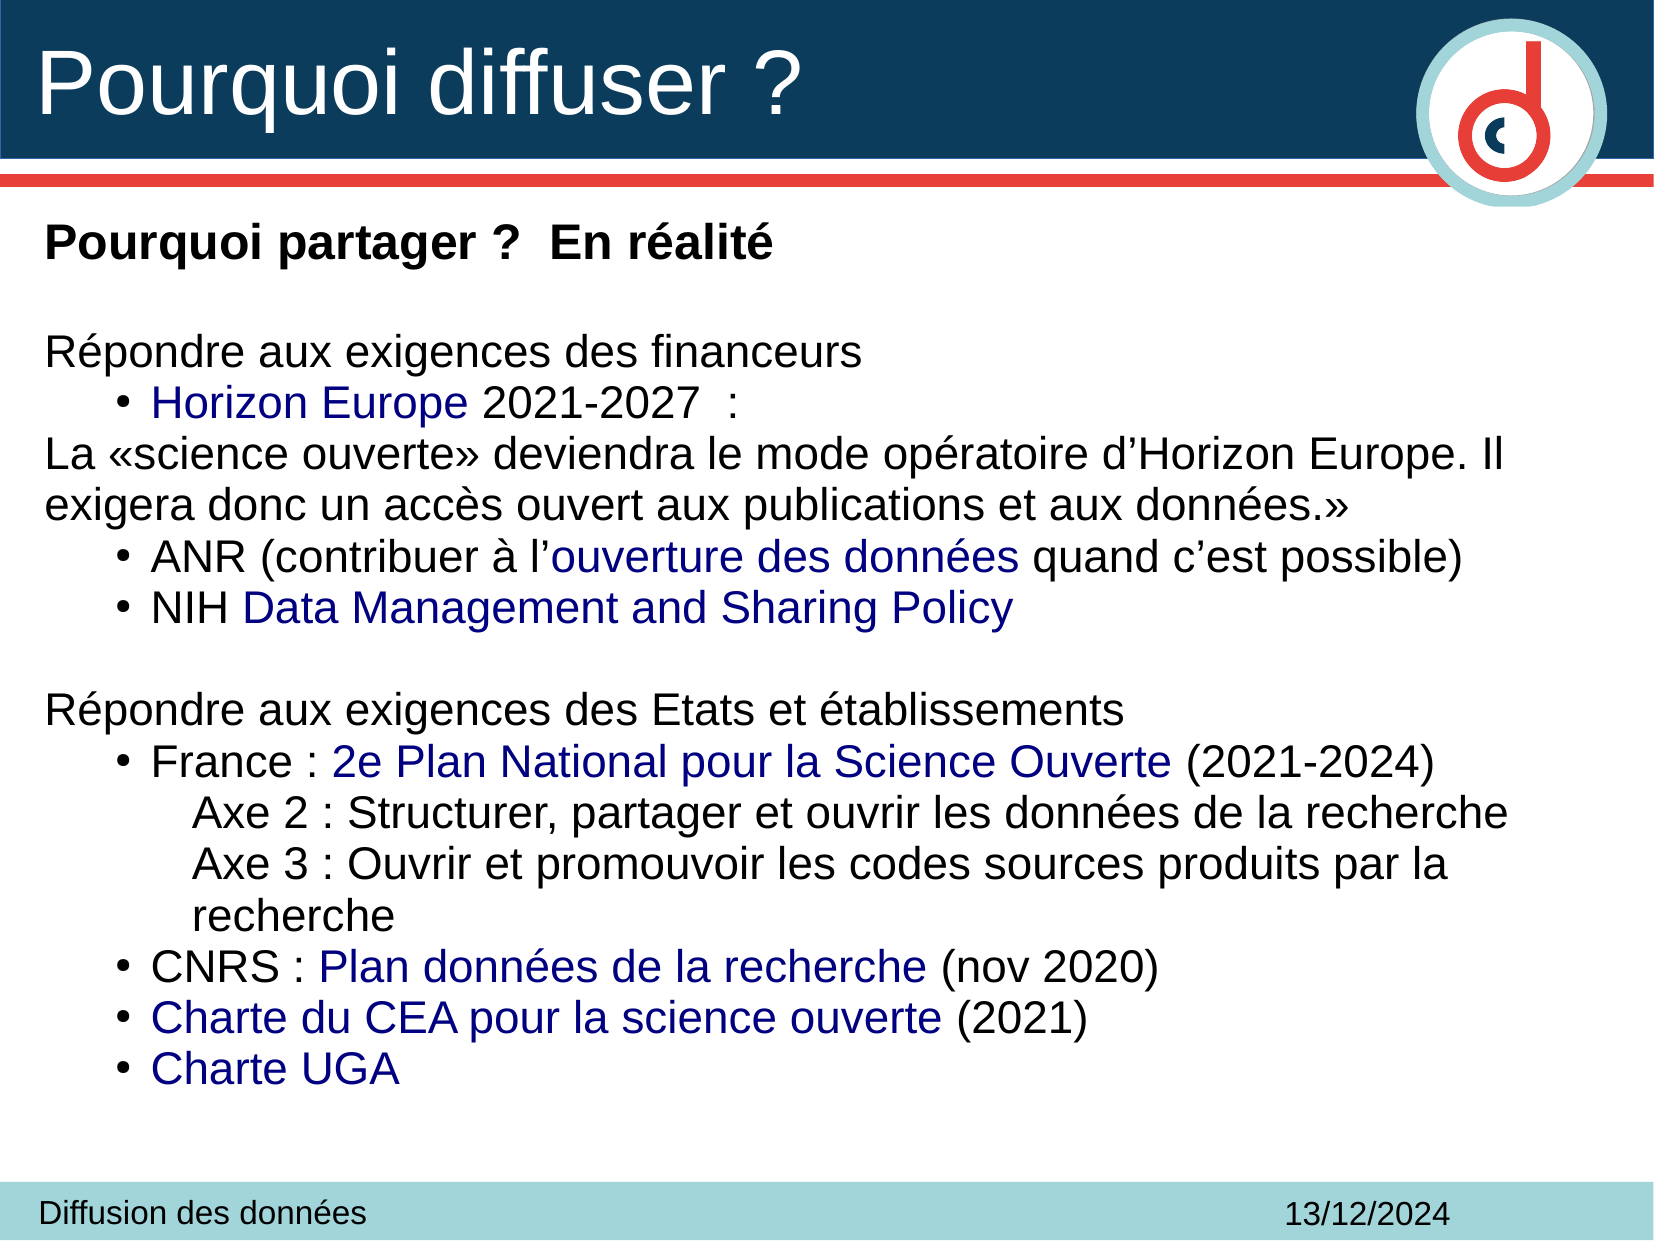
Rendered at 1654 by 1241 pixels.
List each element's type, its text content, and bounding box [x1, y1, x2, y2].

text_box 13/12/2024 [1269, 1188, 1595, 1241]
title Pourquoi diffuser ? [35, 11, 1430, 159]
text_box Diffusion des données [23, 1187, 621, 1241]
text_box Pourquoi partager ? En réalité Répondre aux exigences des financeurs Horizon Europe 2021-2027 : La «science ouverte» deviendra le mode opératoire d’Horizon Europe. Il exigera donc un accès ouvert aux publications et aux données.» ANR (contribuer à l’ouverture des données quand c’est possible) NIH Data Management and Sharing Policy Répondre aux exigences des Etats et établissements France : 2e Plan National pour la Science Ouverte (2021-2024) Axe 2 : Structurer, partager et ouvrir les données de la recherche Axe 3 : Ouvrir et promouvoir les codes sources produits par la recherche CNRS : Plan données de la recherche (nov 2020) Charte du CEA pour la science ouverte (2021) Charte UGA [29, 206, 1625, 1102]
